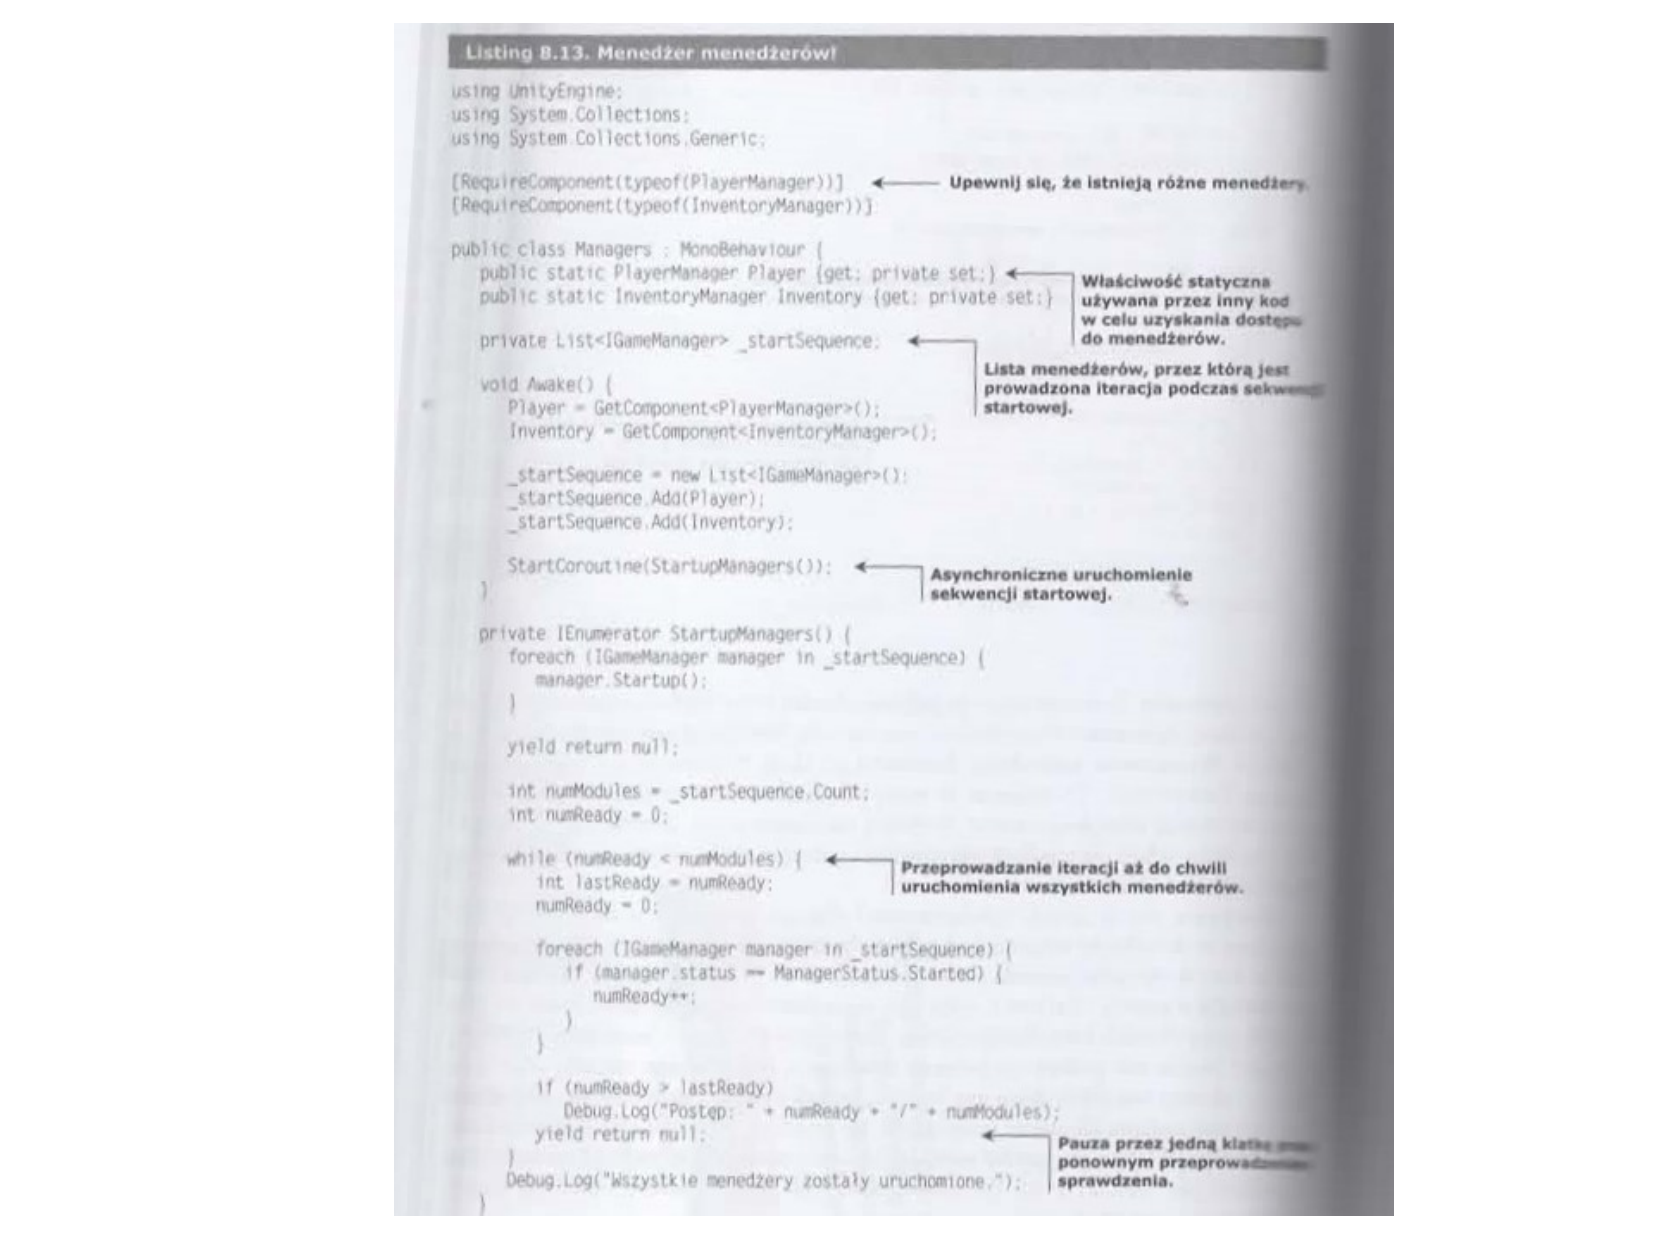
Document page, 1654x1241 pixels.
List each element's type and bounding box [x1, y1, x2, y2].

picture [394, 23, 1394, 1216]
